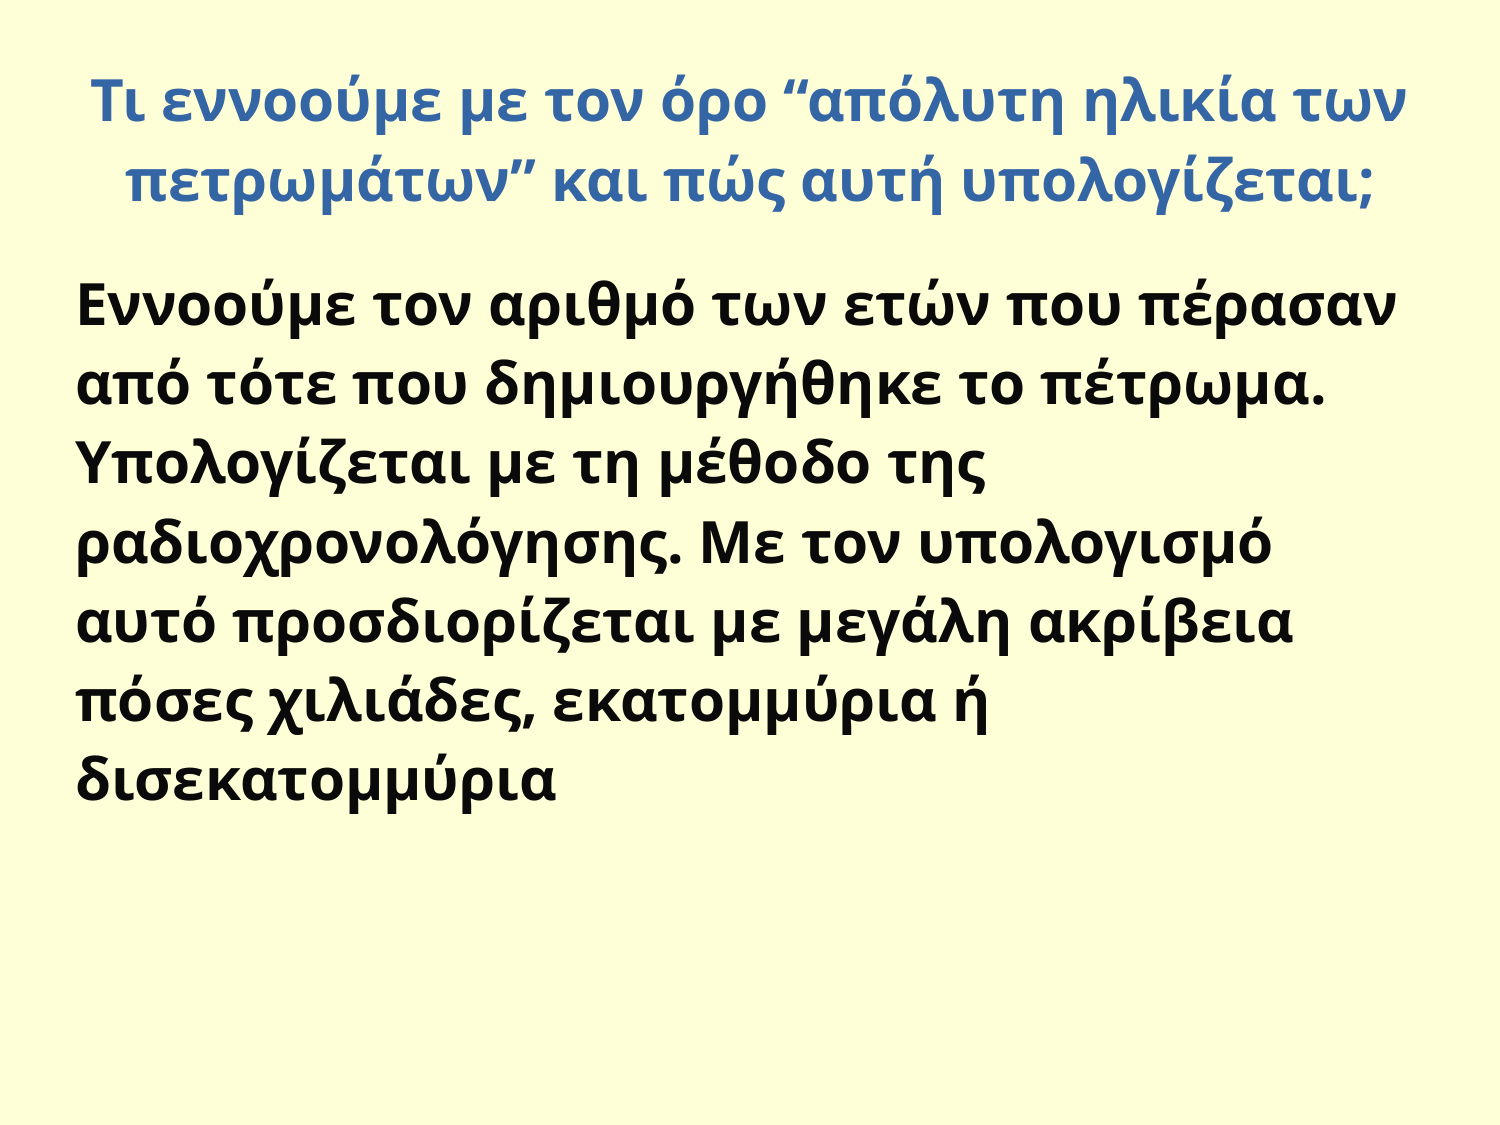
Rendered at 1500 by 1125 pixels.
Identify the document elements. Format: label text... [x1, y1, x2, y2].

list Εννοούμε τον αριθμό των ετών που πέρασαν από τότε που δημιουργήθηκε το πέτρωμα. Υπολογίζεται με τη μέθοδο της ραδιοχρονολόγησης. Με τον υπολογισμό αυτό προσδιορίζεται με μεγάλη ακρίβεια πόσες χιλιάδες, εκατομμύρια ή δισεκατομμύρια [75, 263, 1425, 916]
title Τι εννοούμε με τον όρο “απόλυτη ηλικία των πετρωμάτων” και πώς αυτή υπολογίζεται; [75, 44, 1425, 233]
